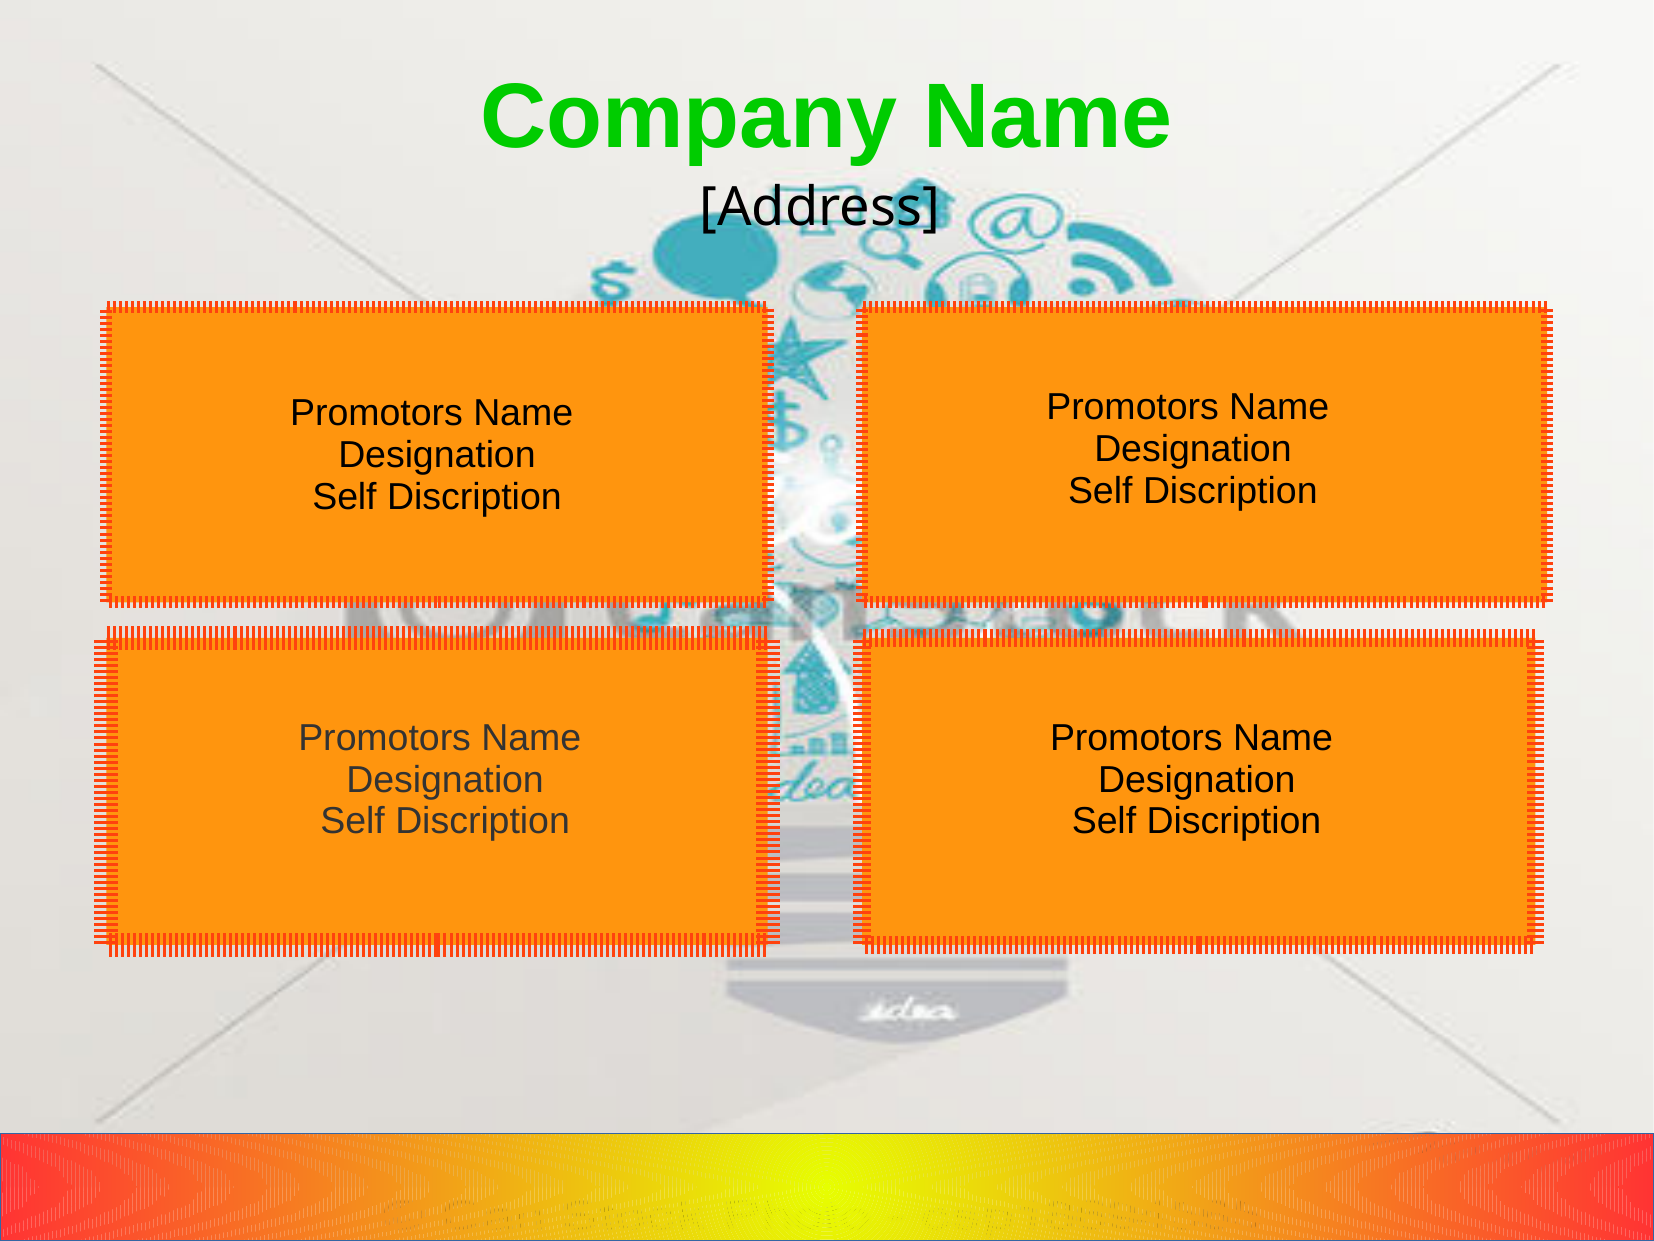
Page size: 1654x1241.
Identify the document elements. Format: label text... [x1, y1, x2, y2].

text_box Promotors Name Designation Self Discription [1035, 708, 1359, 850]
text_box [0, 1133, 1654, 1241]
text_box [862, 307, 1548, 603]
text_box [862, 637, 1536, 945]
text_box [106, 637, 768, 945]
text_box Promotors Name Designation Self Discription [1027, 377, 1359, 543]
title Company Name [Address] [82, 49, 1571, 257]
text_box Promotors Name Designation Self Discription [106, 307, 768, 603]
picture [0, 0, 1654, 1133]
text_box Promotors Name Designation Self Discription [283, 708, 607, 850]
